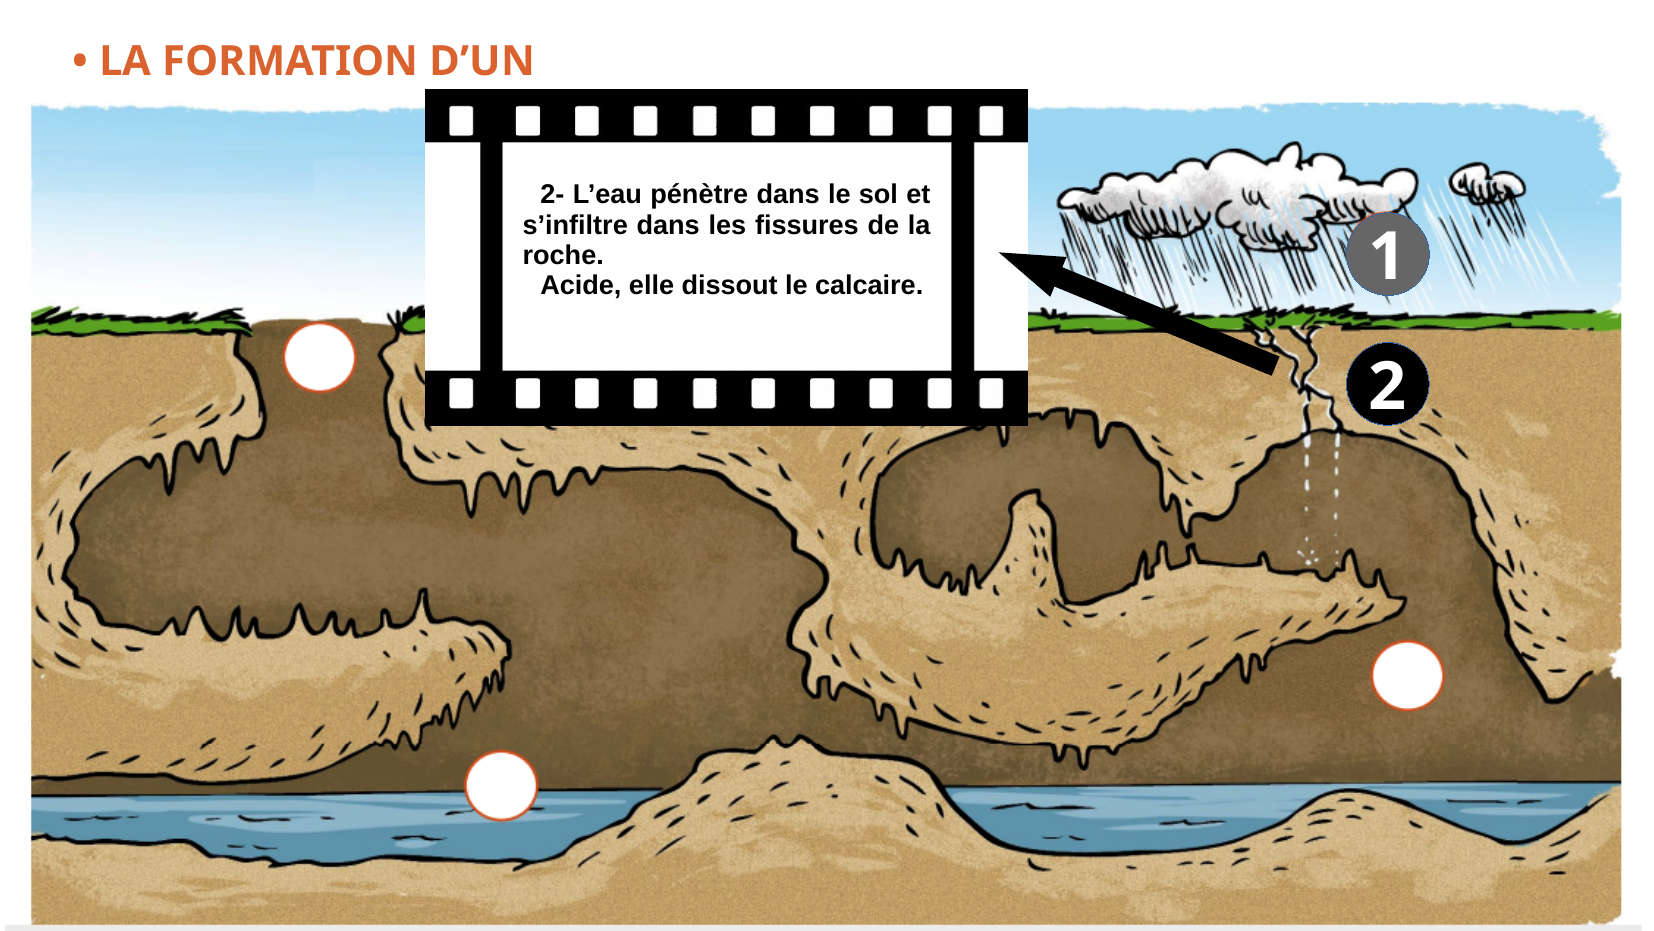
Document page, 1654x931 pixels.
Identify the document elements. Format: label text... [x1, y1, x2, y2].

text_box • LA FORMATION D’UN GOUFFRE [47, 23, 686, 86]
text_box 2 [1346, 342, 1430, 426]
text_box 1 [1346, 212, 1430, 296]
text_box 2- L’eau pénètre dans le sol et s’infiltre dans les fissures de la roche. Acide, elle dissout le calcaire. [507, 141, 945, 352]
picture [5, 89, 1642, 931]
